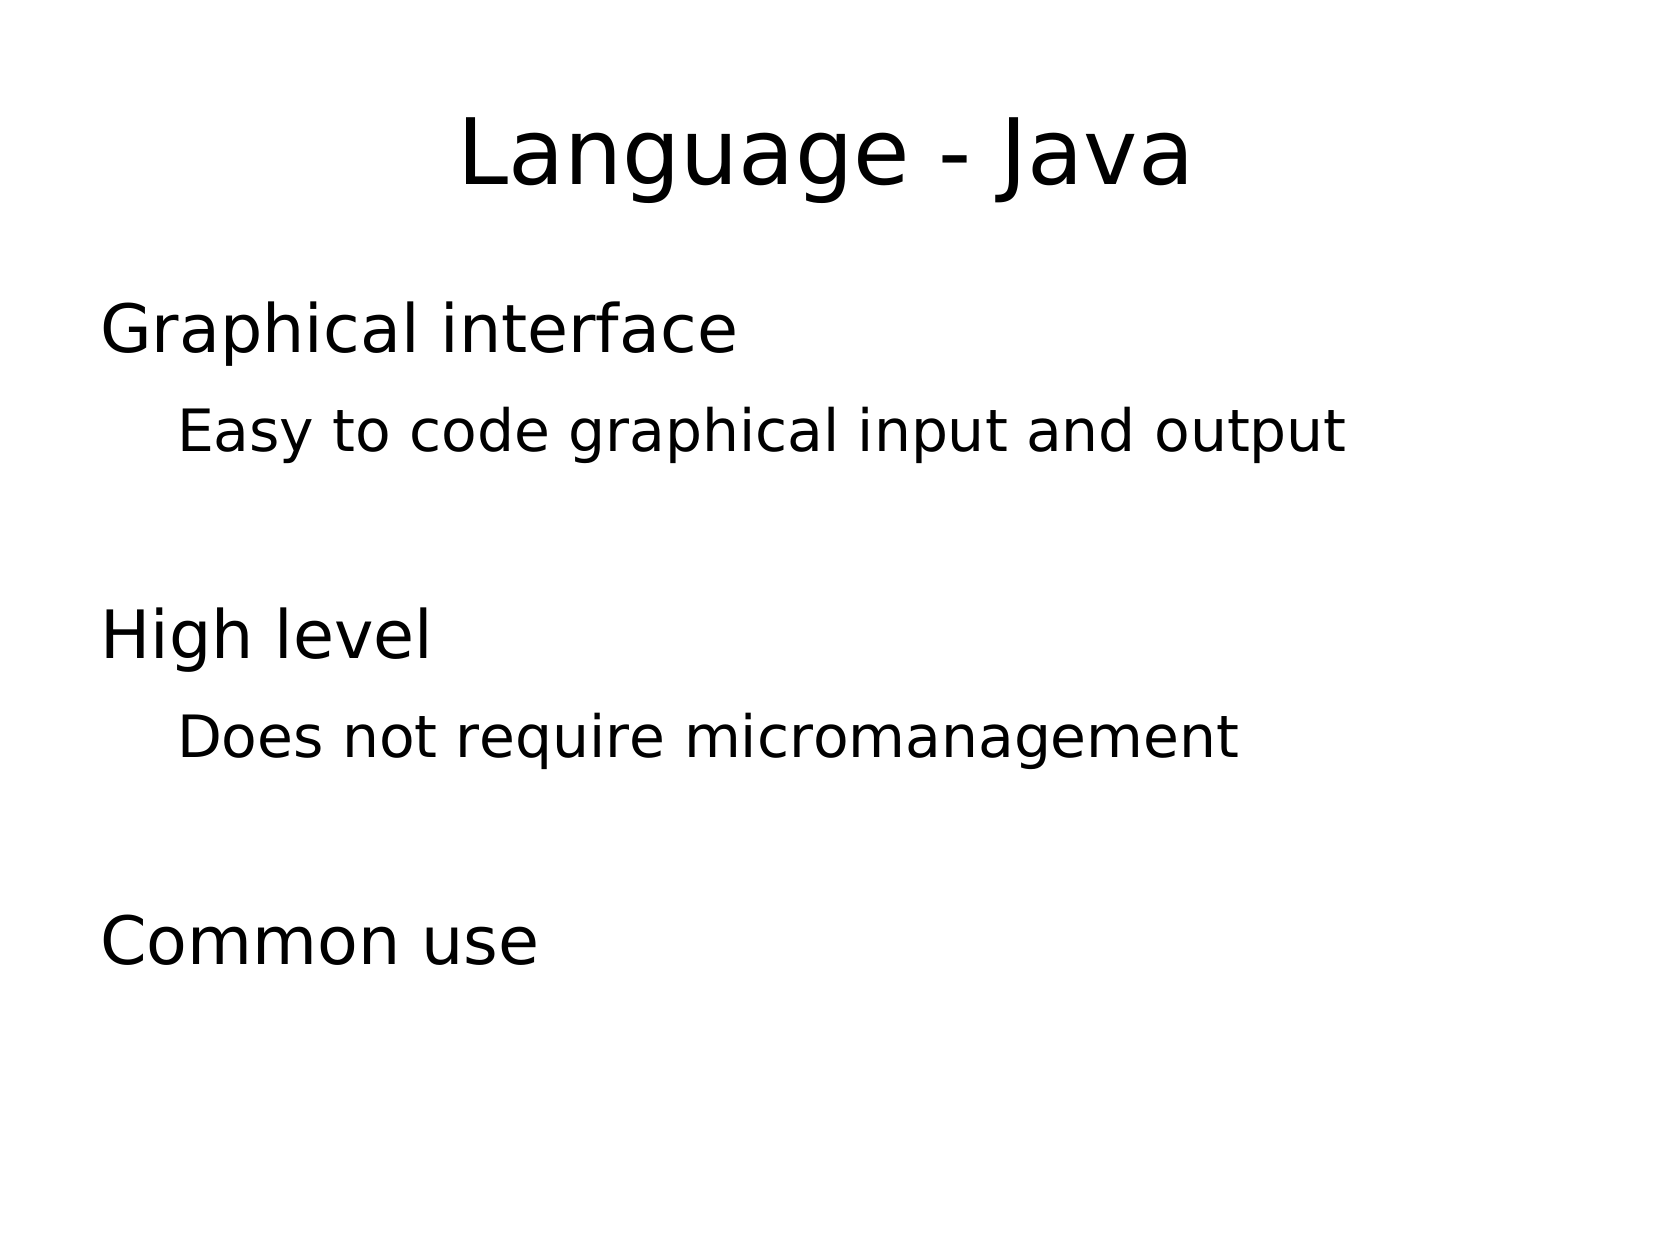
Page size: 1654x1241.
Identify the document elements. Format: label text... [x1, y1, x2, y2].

title Language - Java [82, 49, 1571, 257]
list Graphical interface Easy to code graphical input and output High level Does not require micromanagement Common use [82, 290, 1571, 1109]
